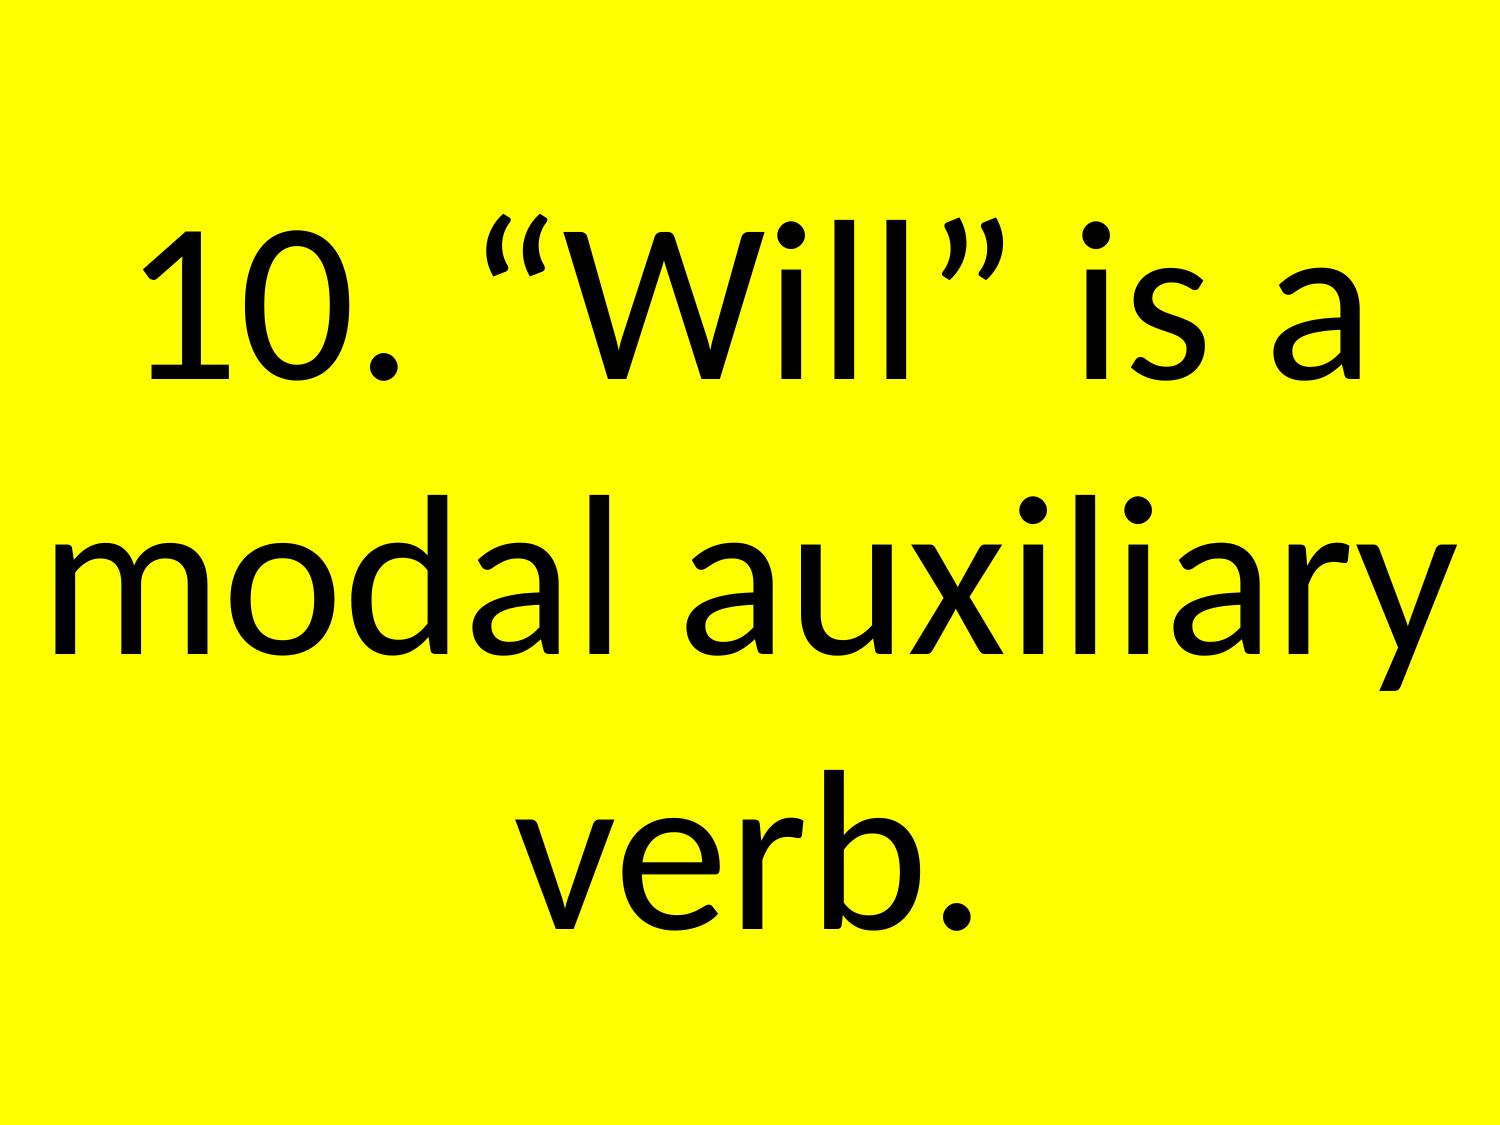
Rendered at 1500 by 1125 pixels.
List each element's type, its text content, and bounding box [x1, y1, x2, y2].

title 10. “Will” is a modal auxiliary verb. [0, 0, 1500, 1125]
